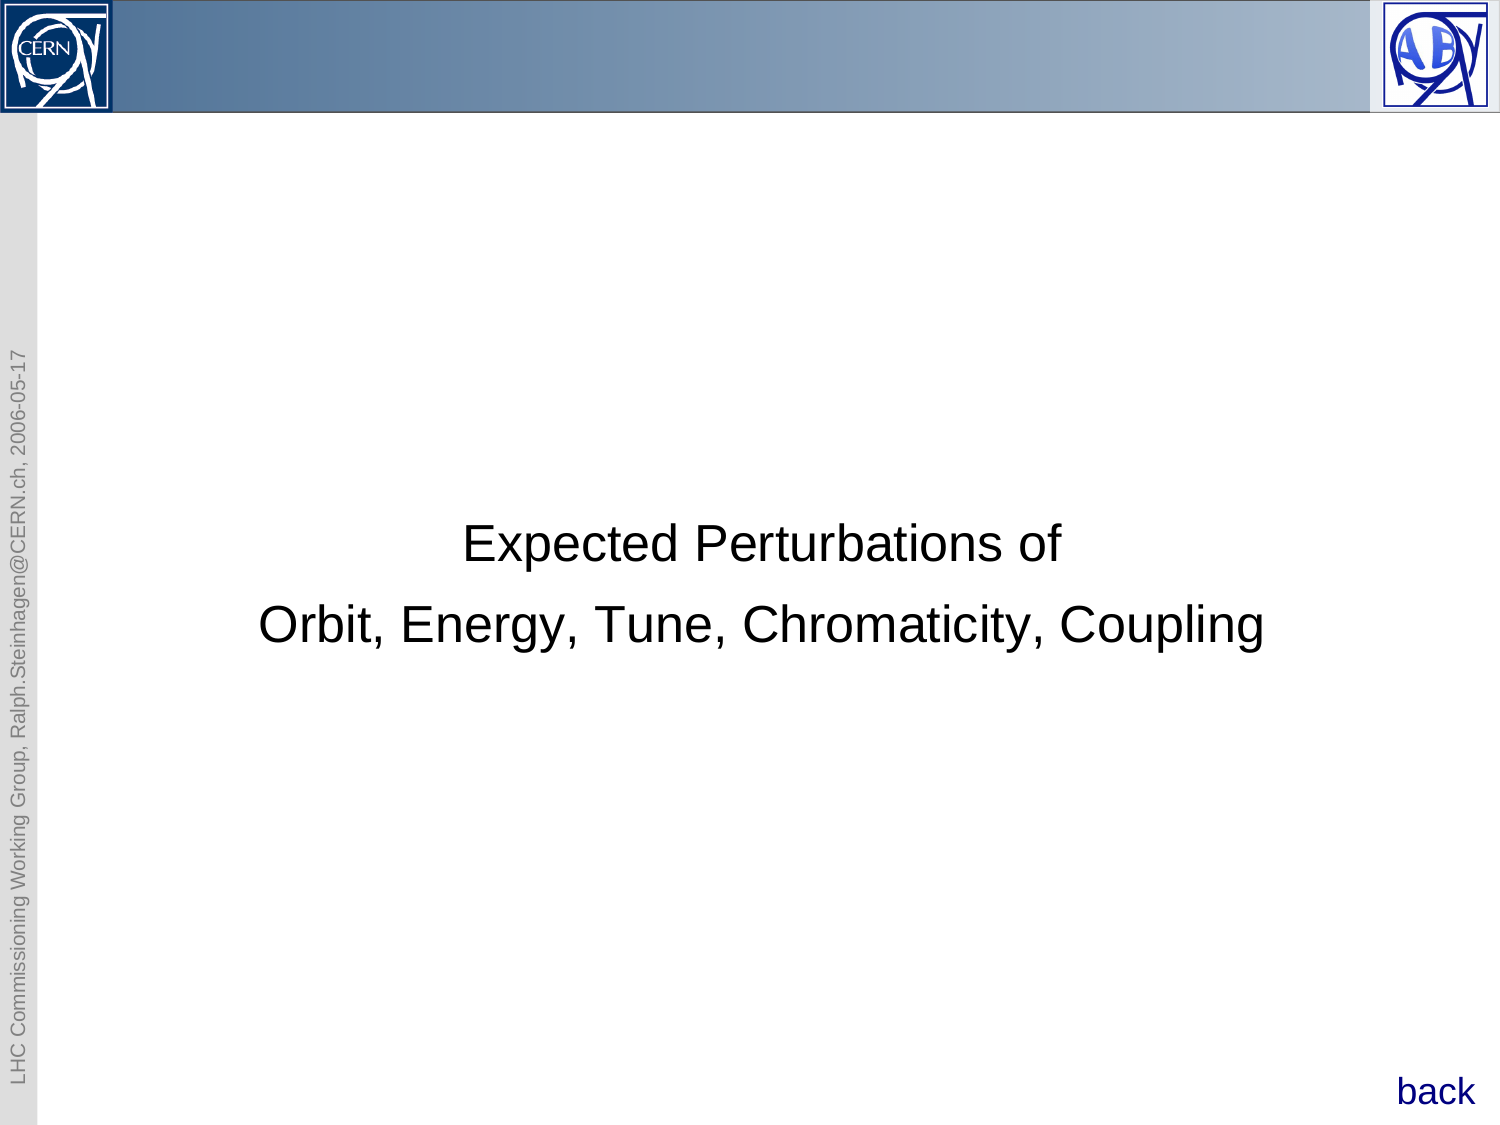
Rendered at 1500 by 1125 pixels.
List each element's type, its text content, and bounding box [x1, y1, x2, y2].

picture [0, 0, 113, 113]
subtitle Expected Perturbations of Orbit, Energy, Tune, Chromaticity, Coupling [87, 137, 1438, 1030]
title [150, 0, 1201, 113]
text_box back [1381, 1062, 1500, 1120]
picture [1382, 1, 1489, 108]
